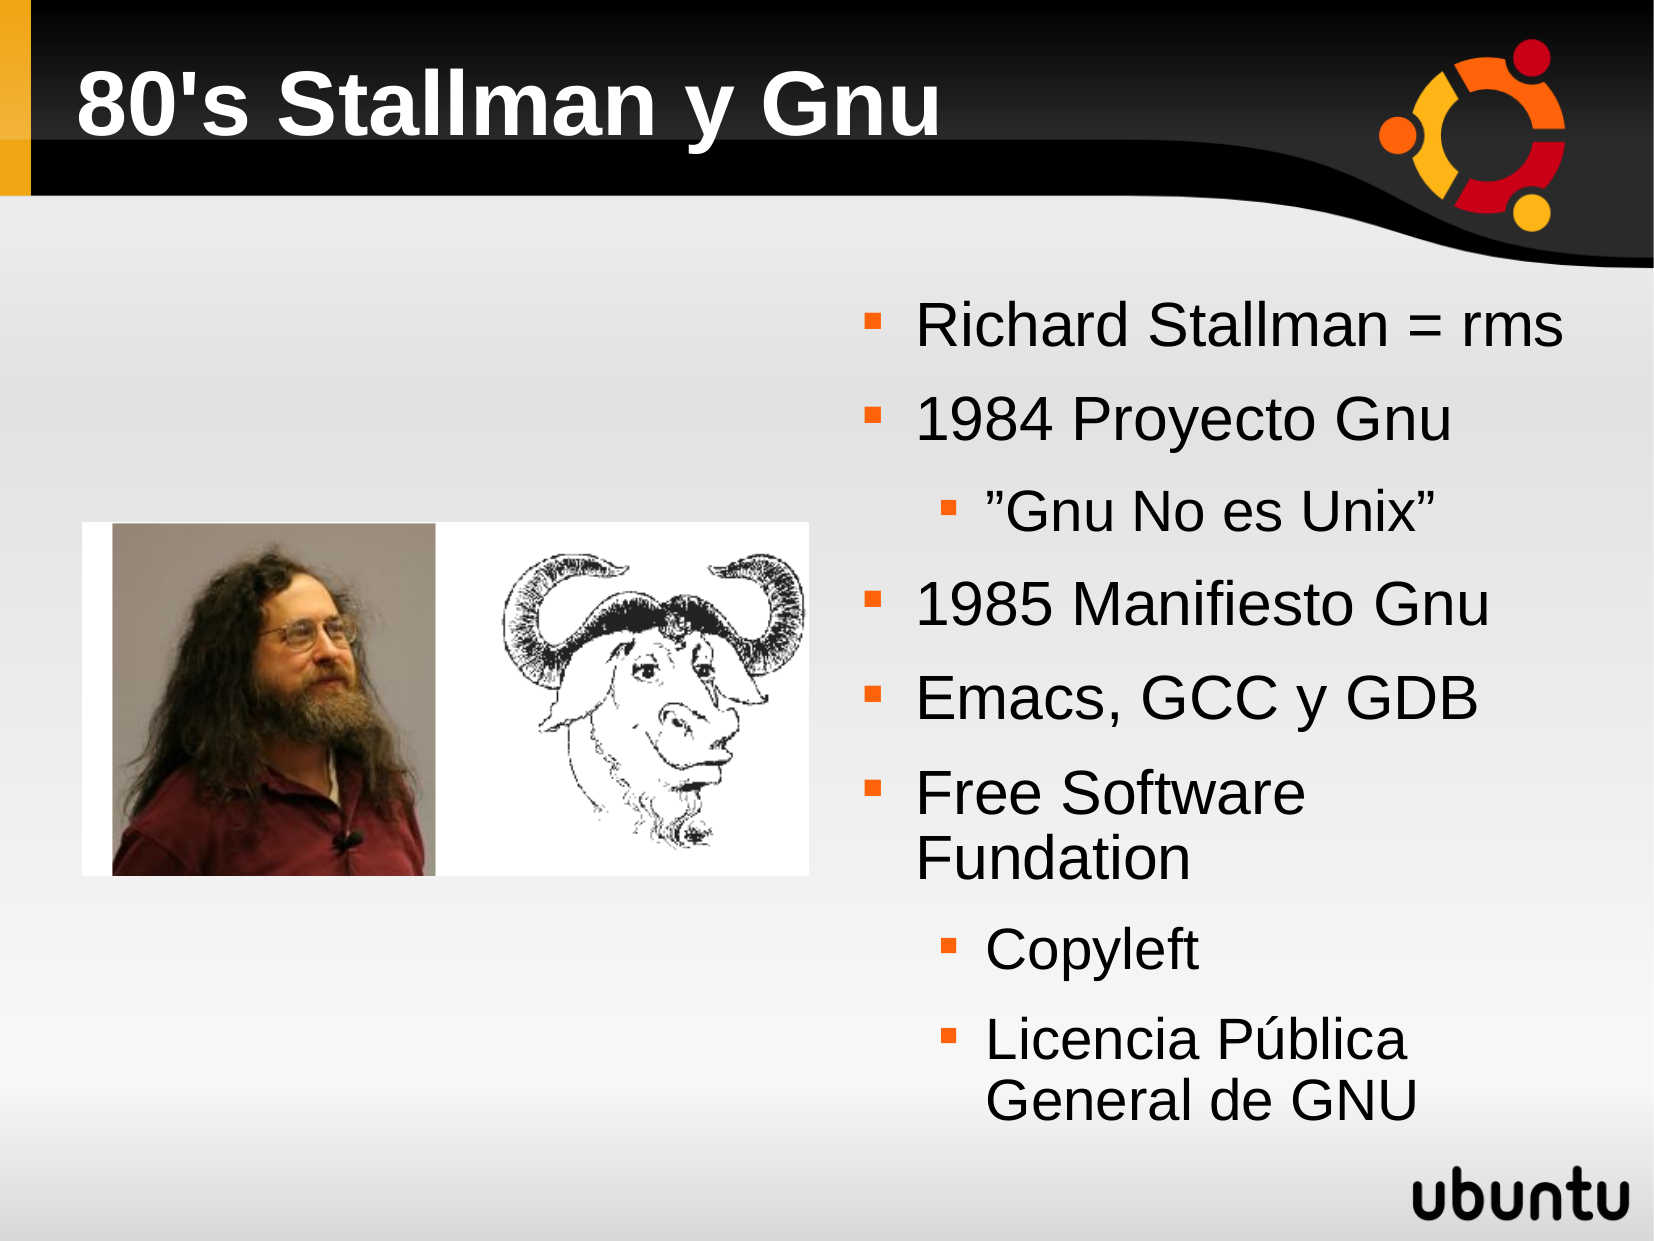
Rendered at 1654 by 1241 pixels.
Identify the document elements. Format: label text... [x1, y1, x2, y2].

list Richard Stallman = rms 1984 Proyecto Gnu ”Gnu No es Unix” 1985 Manifiesto Gnu Emacs, GCC y GDB Free Software Fundation Copyleft Licencia Pública General de GNU [845, 290, 1572, 1176]
picture [0, 0, 1654, 1241]
title 80's Stallman y Gnu [76, 7, 1565, 200]
